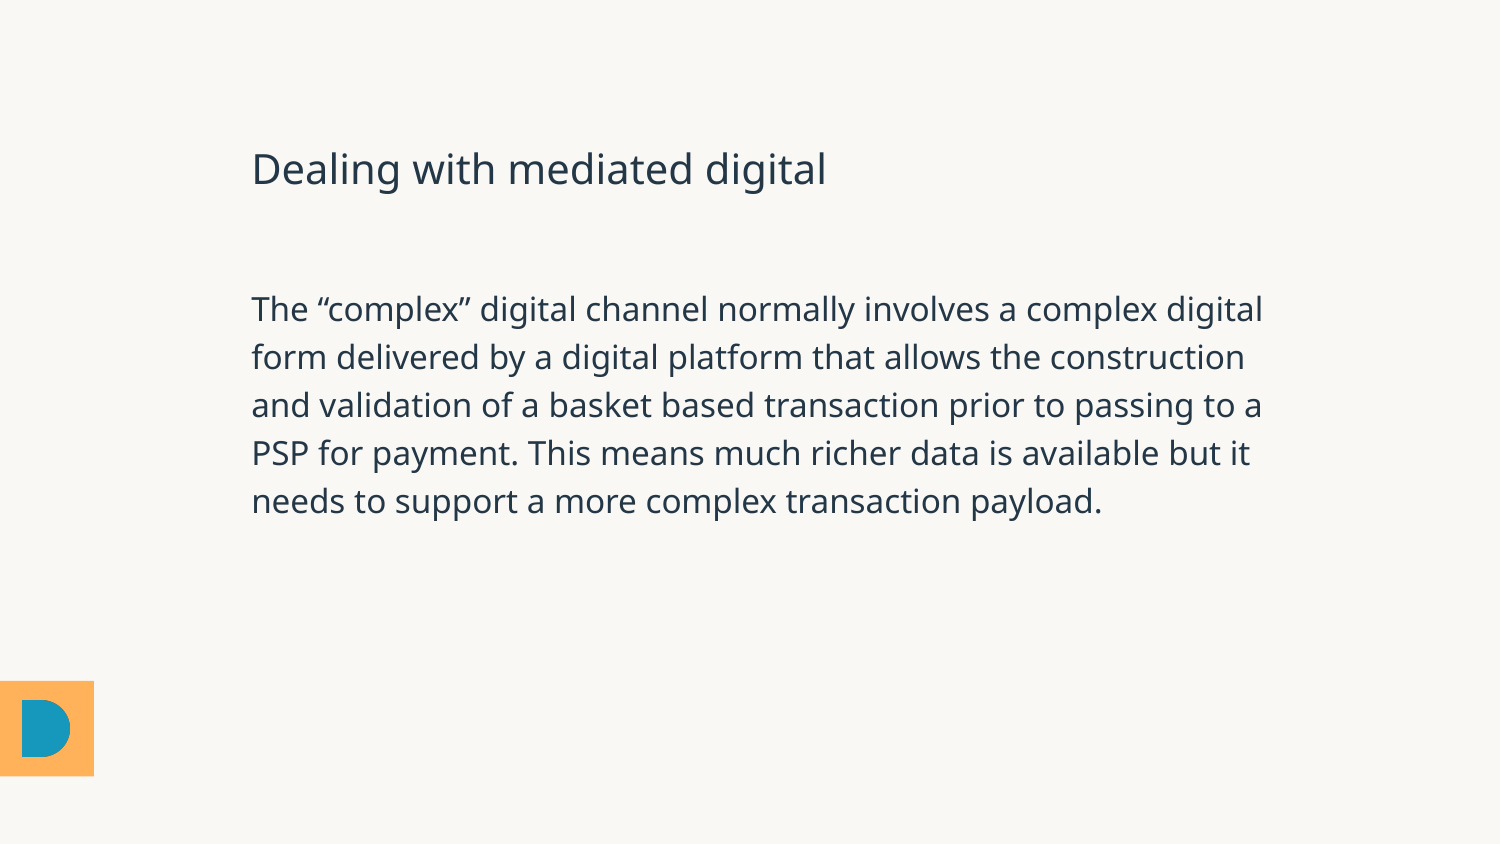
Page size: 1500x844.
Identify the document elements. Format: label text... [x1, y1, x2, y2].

title Dealing with mediated digital [236, 118, 1329, 238]
list The “complex” digital channel normally involves a complex digital form delivered by a digital platform that allows the construction and validation of a basket based transaction prior to passing to a PSP for payment. This means much richer data is available but it needs to support a more complex transaction payload. [236, 265, 1329, 681]
picture [22, 700, 70, 757]
